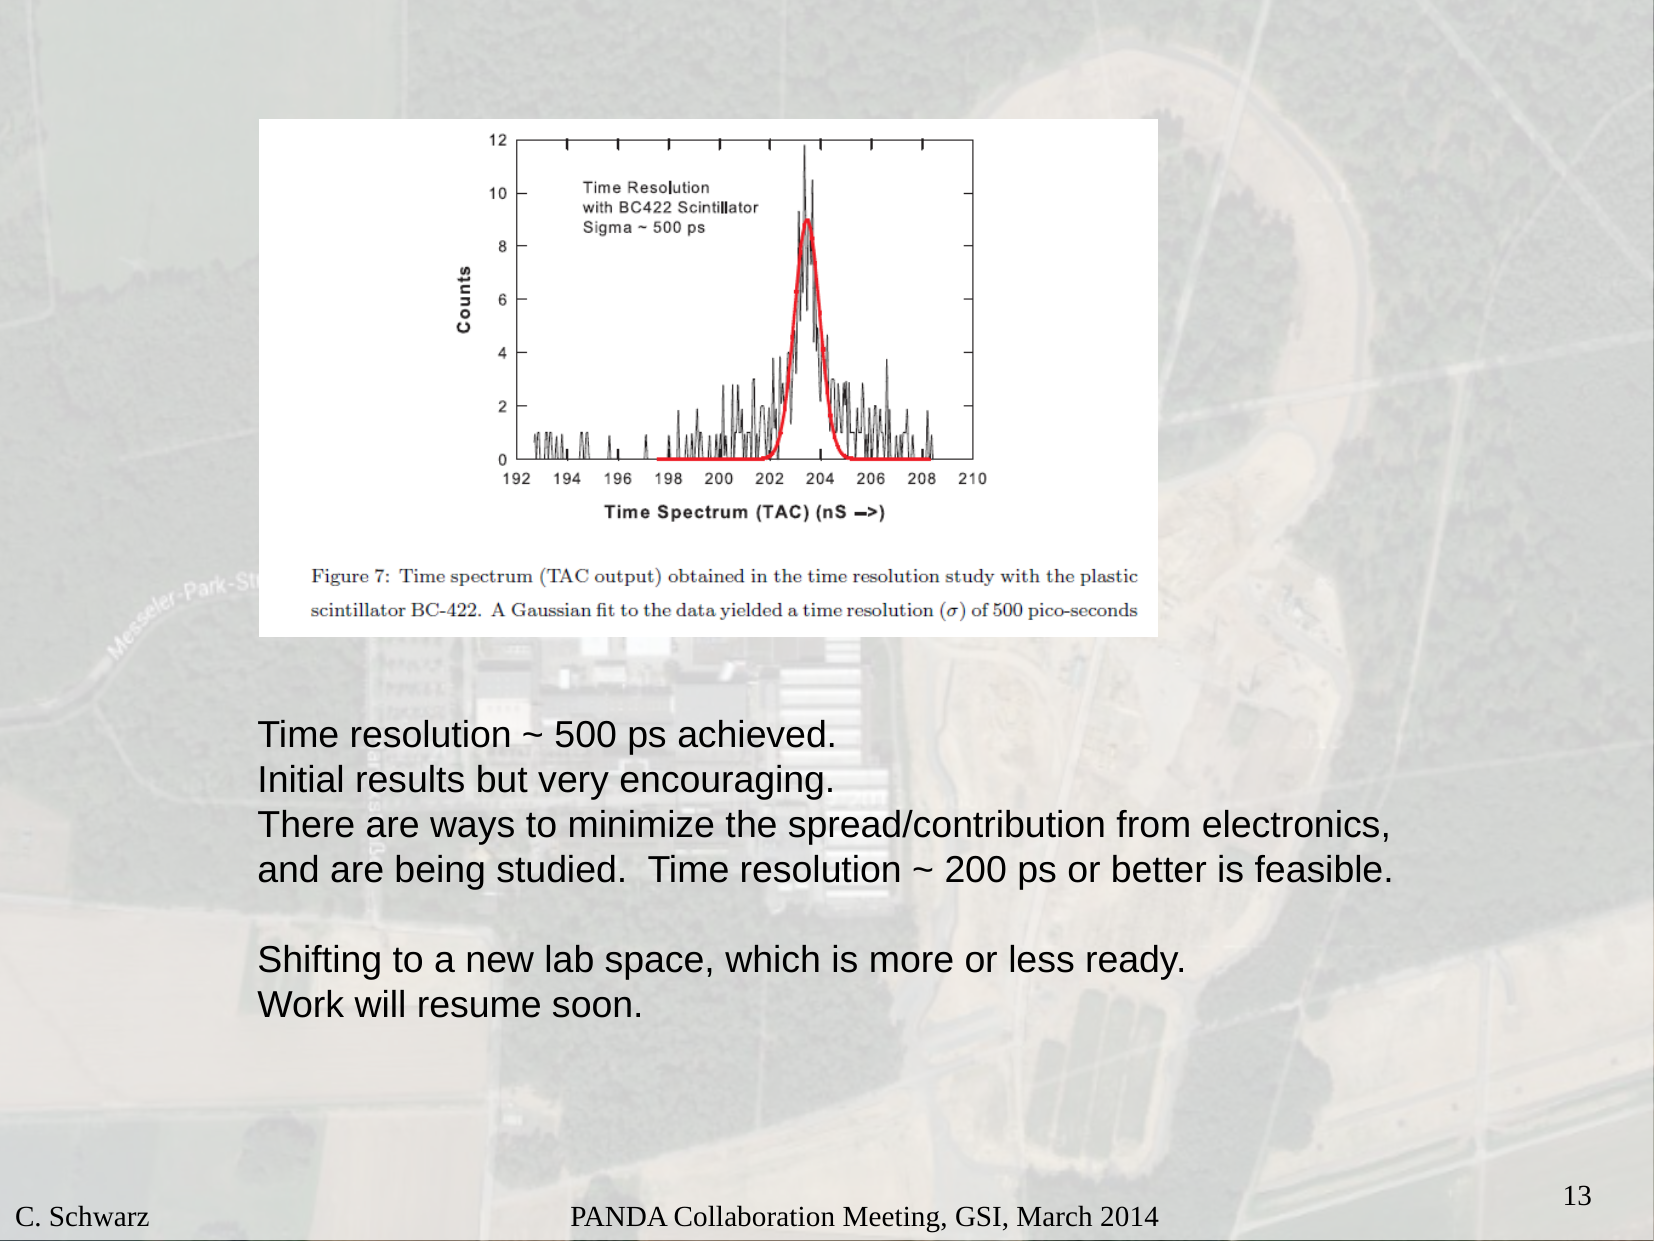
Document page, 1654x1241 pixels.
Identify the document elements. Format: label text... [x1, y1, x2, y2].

picture [259, 119, 1158, 637]
text_box Time resolution ~ 500 ps achieved. Initial results but very encouraging. There are ways to minimize the spread/contribution from electronics, and are being studied. Time resolution ~ 200 ps or better is feasible. Shifting to a new lab space, which is more or less ready. Work will resume soon. [242, 702, 1418, 1033]
